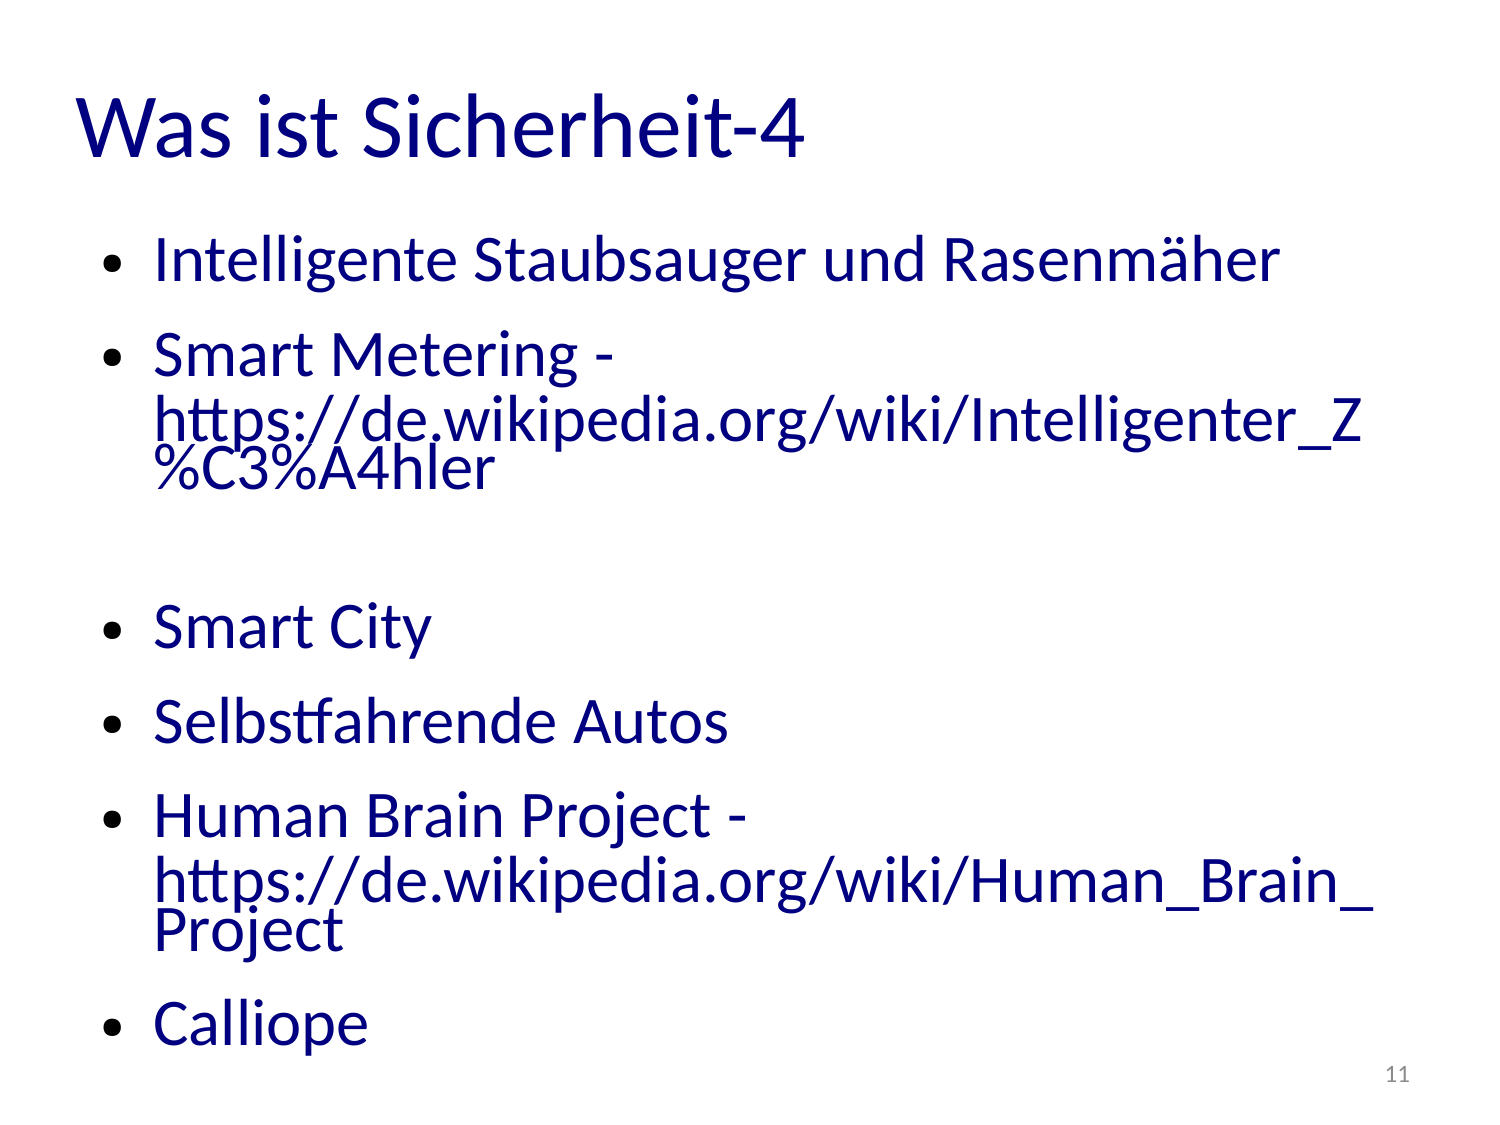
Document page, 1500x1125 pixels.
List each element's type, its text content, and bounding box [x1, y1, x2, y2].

list Intelligente Staubsauger und Rasenmäher Smart Metering - https://de.wikipedia.org/wiki/Intelligenter_Z%C3%A4hler Smart City Selbstfahrende Autos Human Brain Project - https://de.wikipedia.org/wiki/Human_Brain_Project Calliope [82, 233, 1382, 999]
title Was ist Sicherheit-4 [75, 47, 1441, 231]
